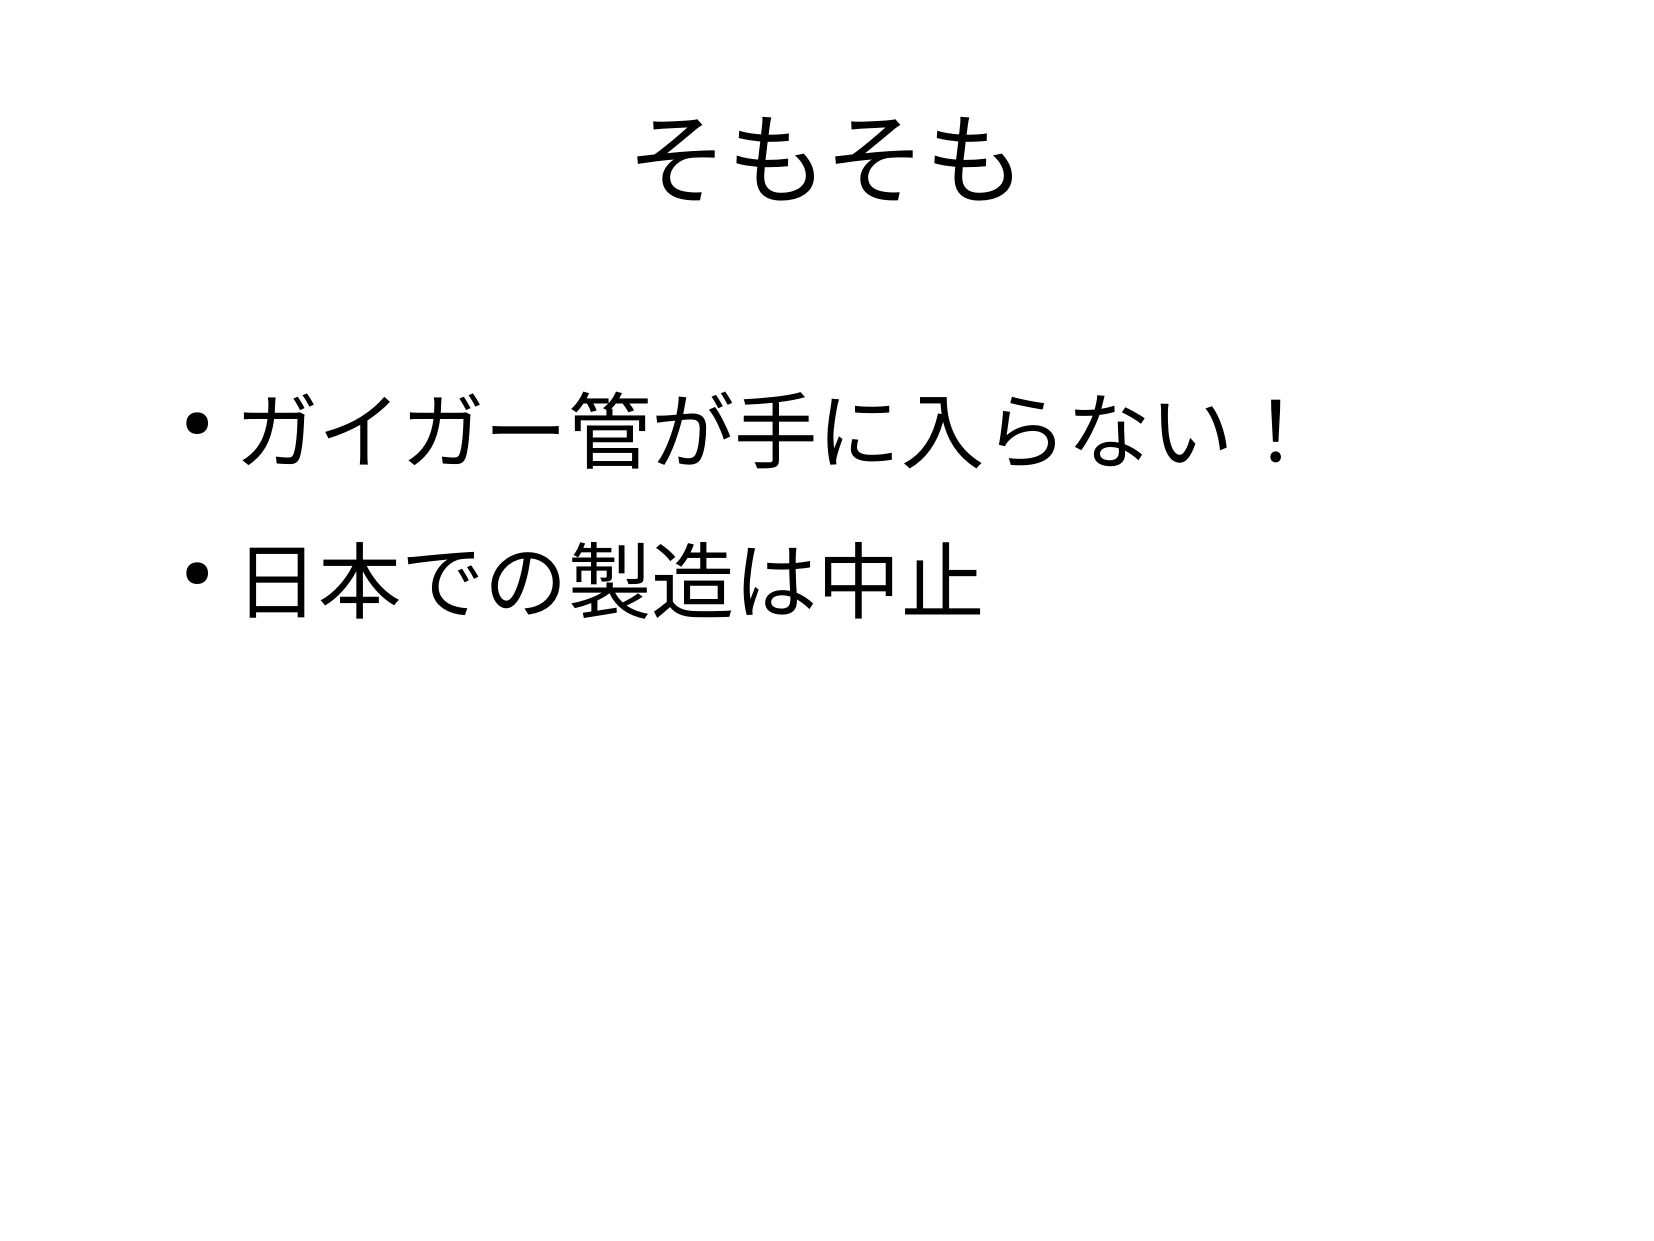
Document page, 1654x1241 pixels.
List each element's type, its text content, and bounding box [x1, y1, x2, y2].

list ガイガー管が手に入らない！ 日本での製造は中止 [164, 365, 1571, 1109]
title そもそも [82, 56, 1571, 250]
